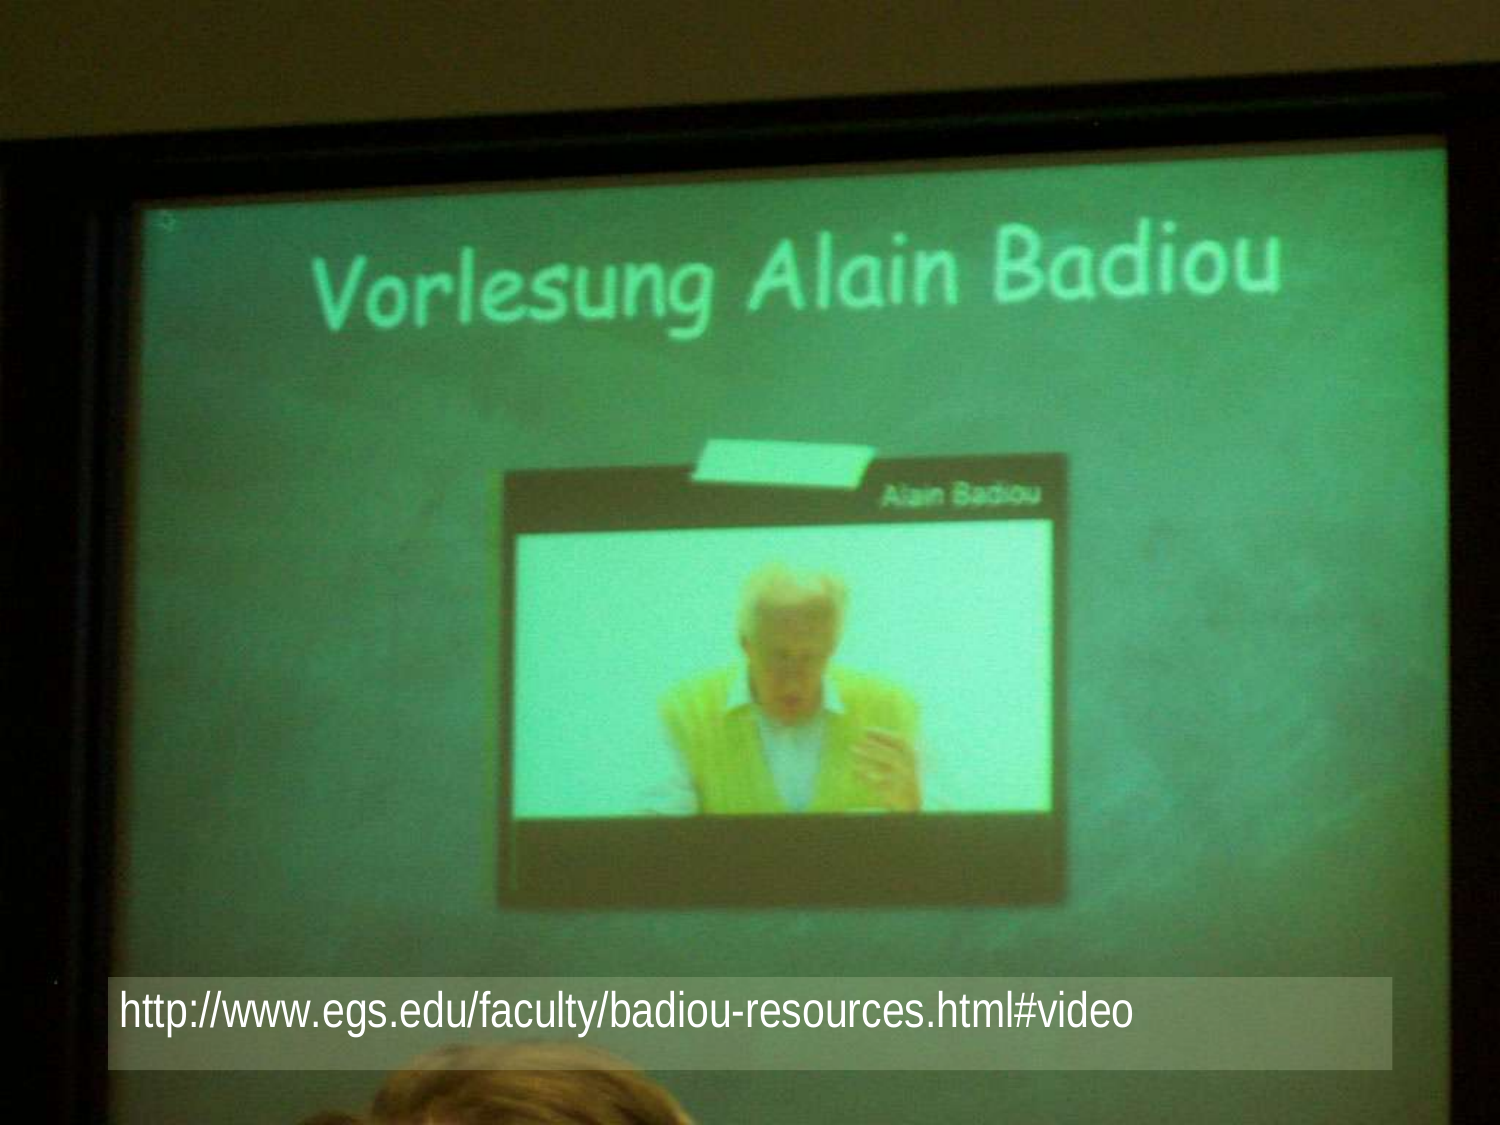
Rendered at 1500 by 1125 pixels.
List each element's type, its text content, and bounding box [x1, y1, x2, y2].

text_box http://www.egs.edu/faculty/badiou-resources.html#video [108, 977, 1393, 1071]
picture [0, 0, 1500, 1125]
